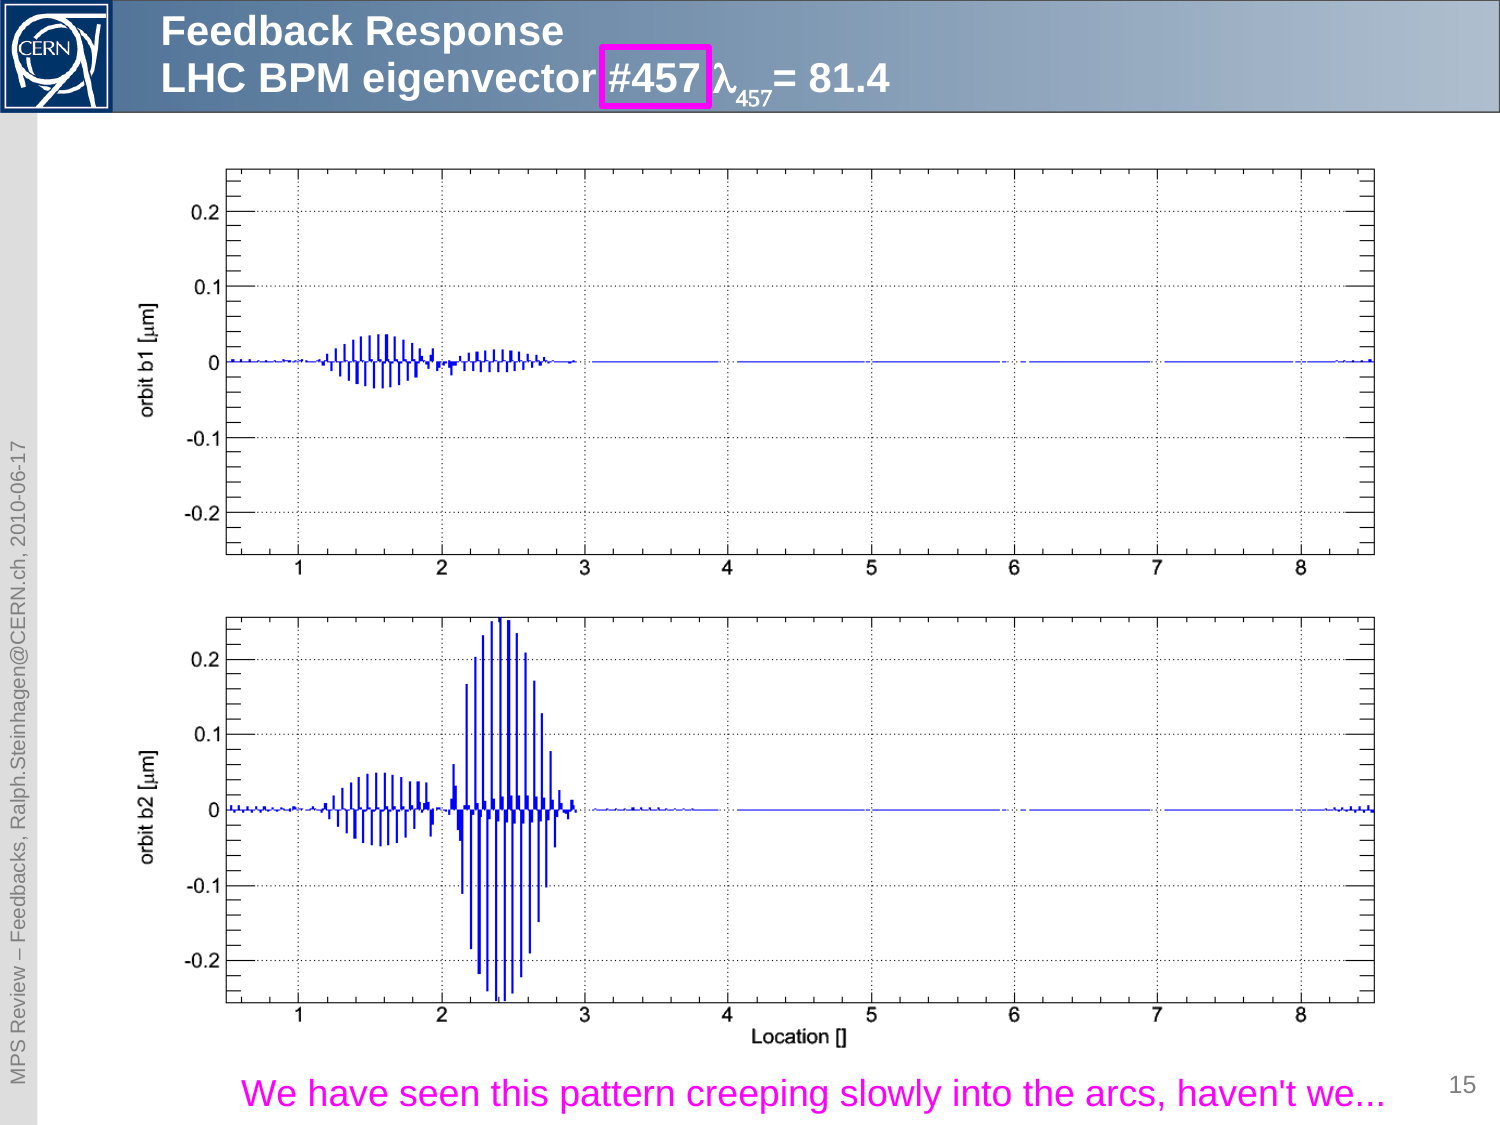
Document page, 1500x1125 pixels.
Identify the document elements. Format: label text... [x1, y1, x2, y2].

picture [96, 160, 1400, 1063]
title Feedback Response LHC BPM eigenvector #457 l457= 81.4 [160, 5, 1340, 114]
picture [0, 0, 113, 113]
text_box We have seen this pattern creeping slowly into the arcs, haven't we... [226, 1065, 1400, 1123]
